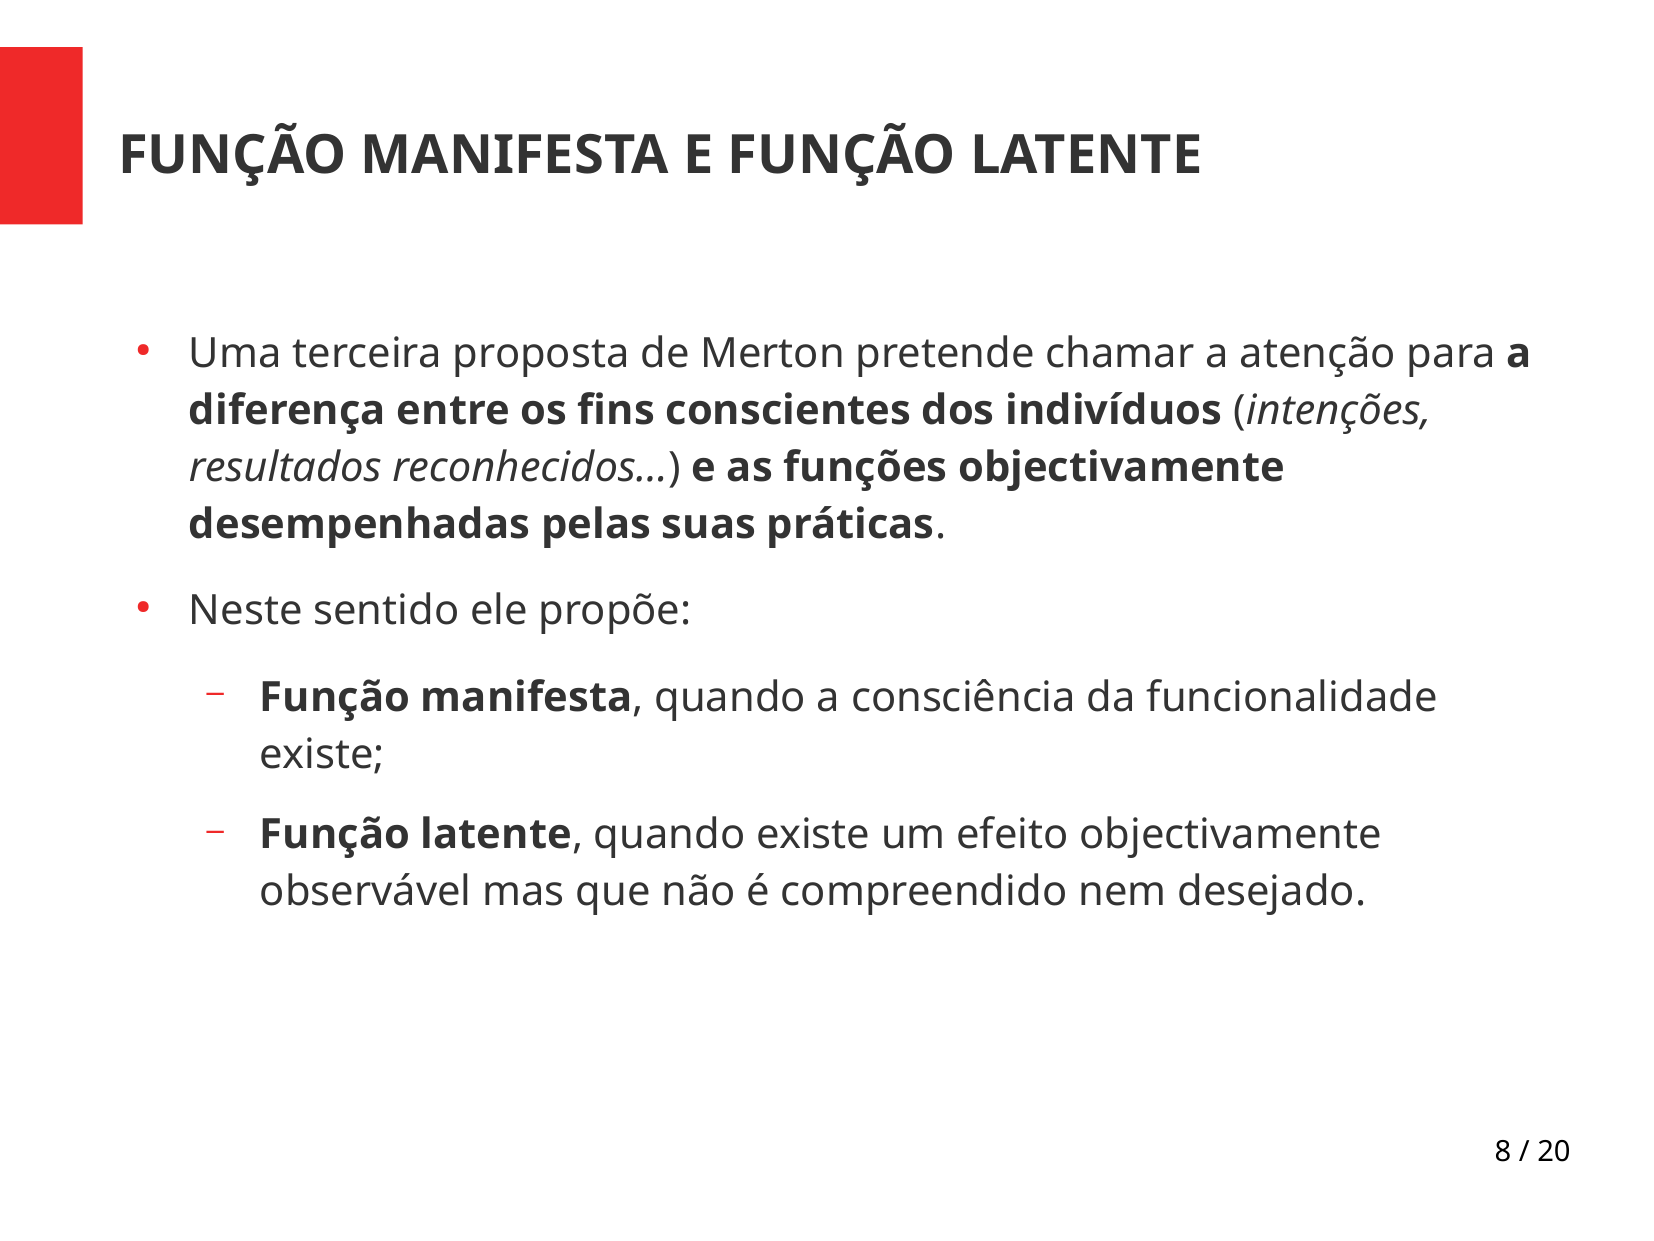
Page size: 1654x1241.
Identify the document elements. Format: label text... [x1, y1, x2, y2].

list Uma terceira proposta de Merton pretende chamar a atenção para a diferença entre os fins conscientes dos indivíduos (intenções, resultados reconhecidos…) e as funções objectivamente desempenhadas pelas suas práticas. Neste sentido ele propõe: Função manifesta, quando a consciência da funcionalidade existe; Função latente, quando existe um efeito objectivamente observável mas que não é compreendido nem desejado. [118, 236, 1536, 956]
title FUNÇÃO MANIFESTA E FUNÇÃO LATENTE [118, 49, 1571, 257]
